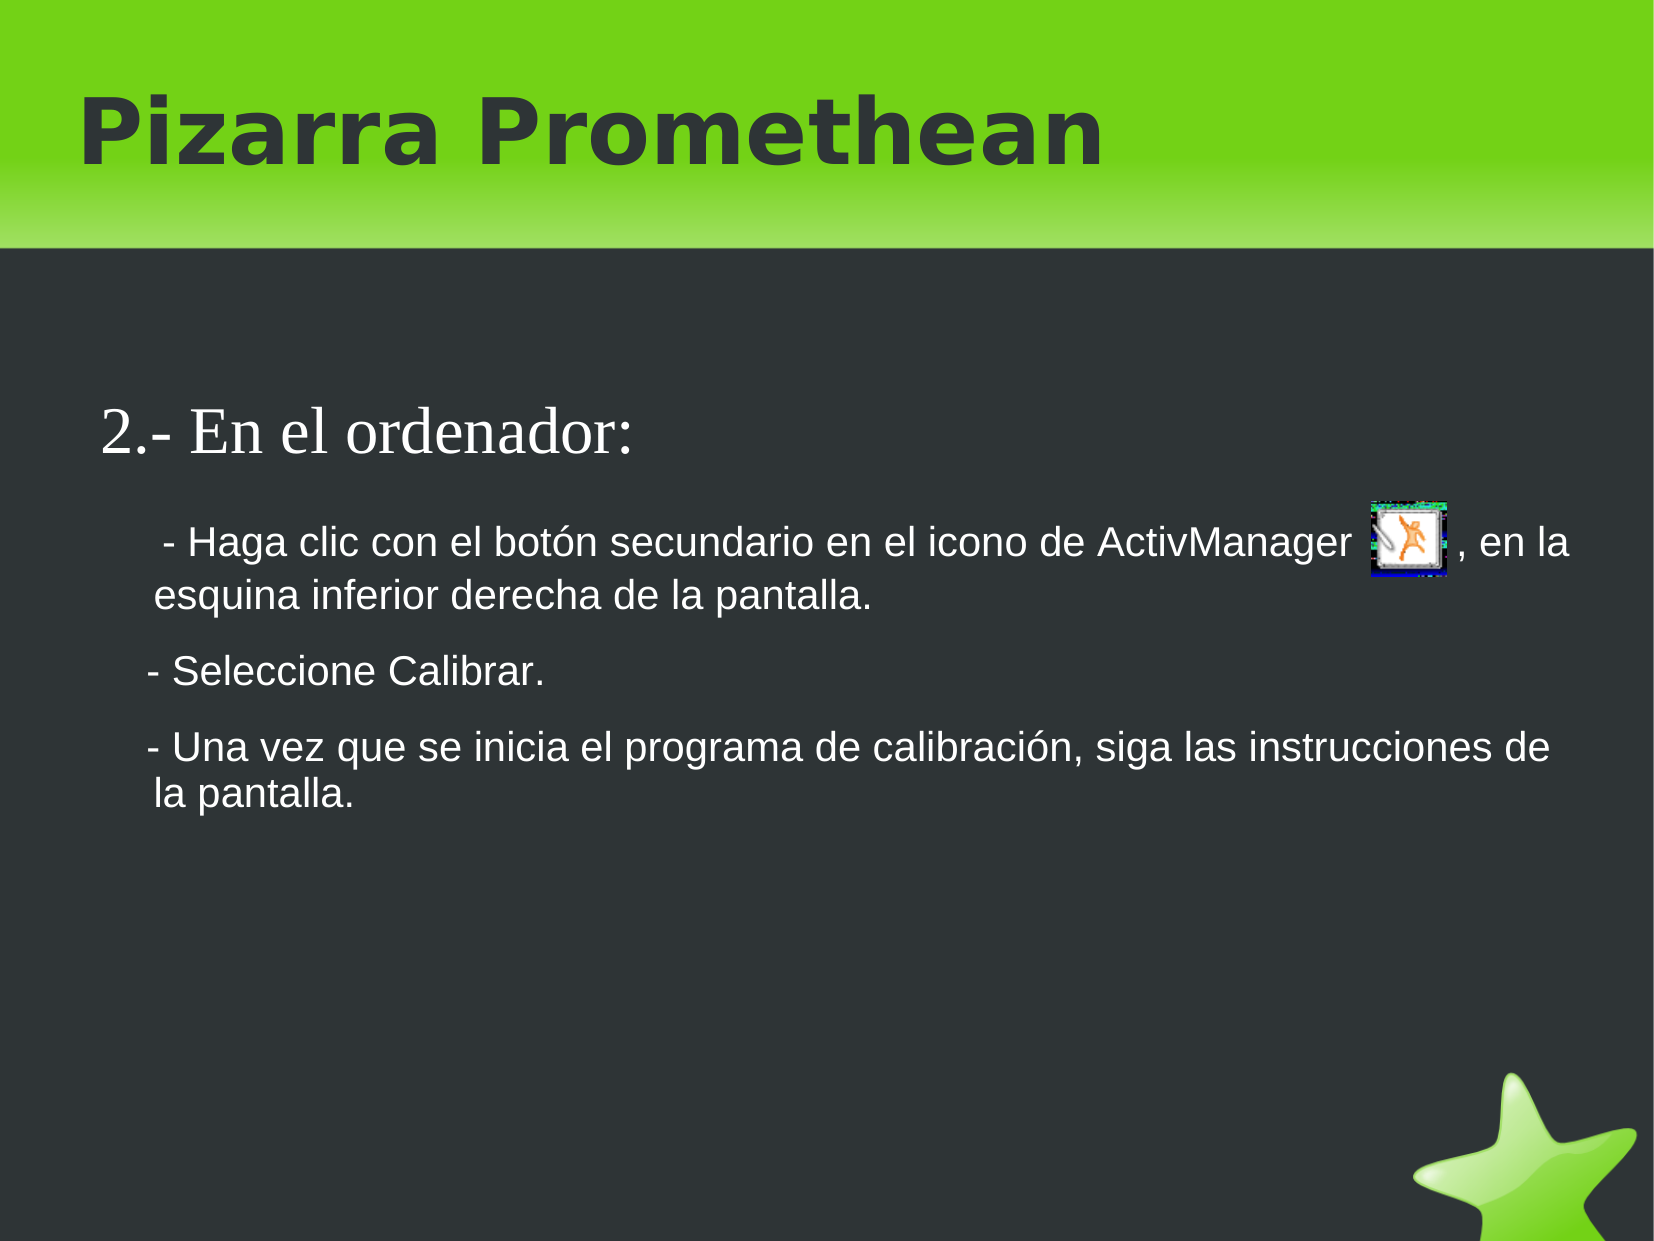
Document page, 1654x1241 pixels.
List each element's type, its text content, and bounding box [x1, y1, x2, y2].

picture [0, 0, 1654, 1241]
list 2.- En el ordenador: - Haga clic con el botón secundario en el icono de ActivManager , en la esquina inferior derecha de la pantalla. - Seleccione Calibrar. - Una vez que se inicia el programa de calibración, siga las instrucciones de la pantalla. [82, 290, 1571, 1094]
title Pizarra Promethean [76, 36, 1565, 229]
